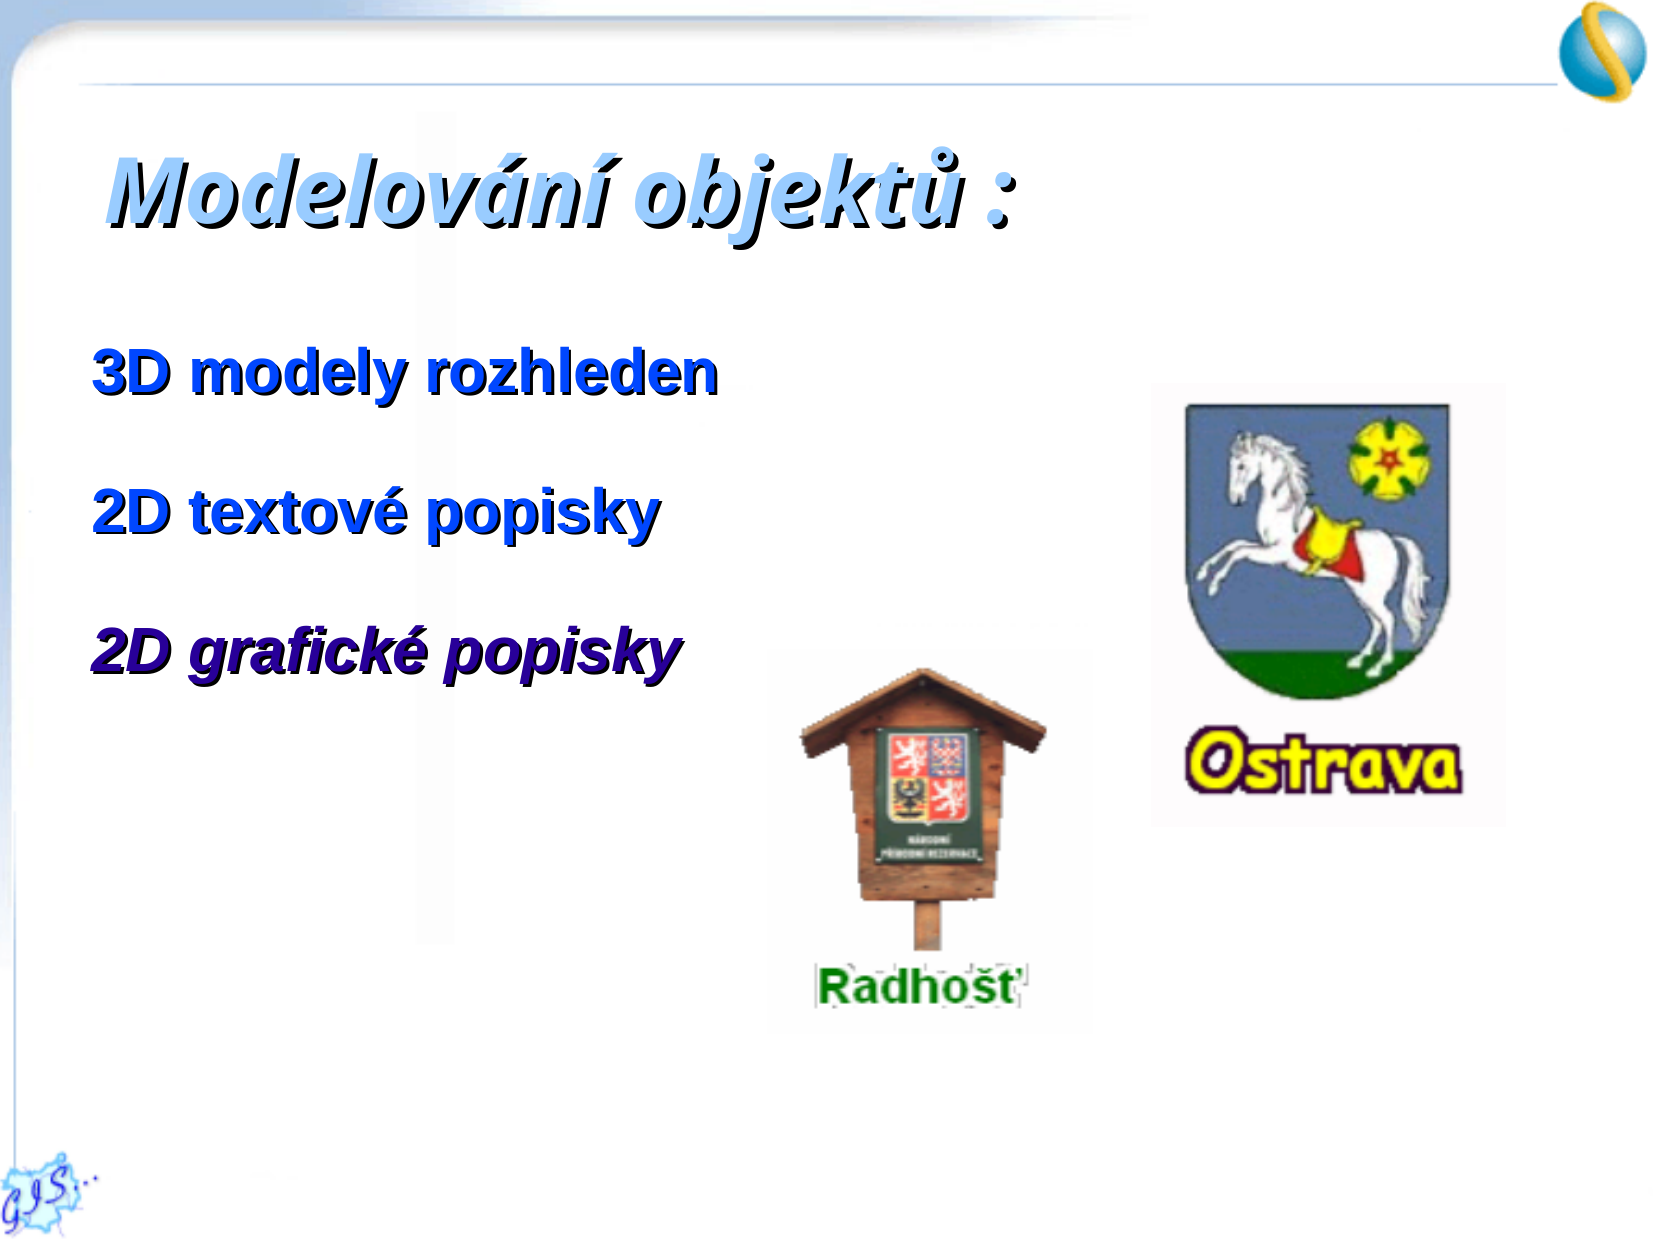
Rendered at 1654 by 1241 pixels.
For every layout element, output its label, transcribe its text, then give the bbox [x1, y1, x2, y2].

picture [0, 0, 1654, 1241]
text_box 3D modely rozhleden 2D textové popisky 2D grafické popisky [59, 328, 762, 773]
text_box Modelování objektů : [88, 118, 1654, 245]
